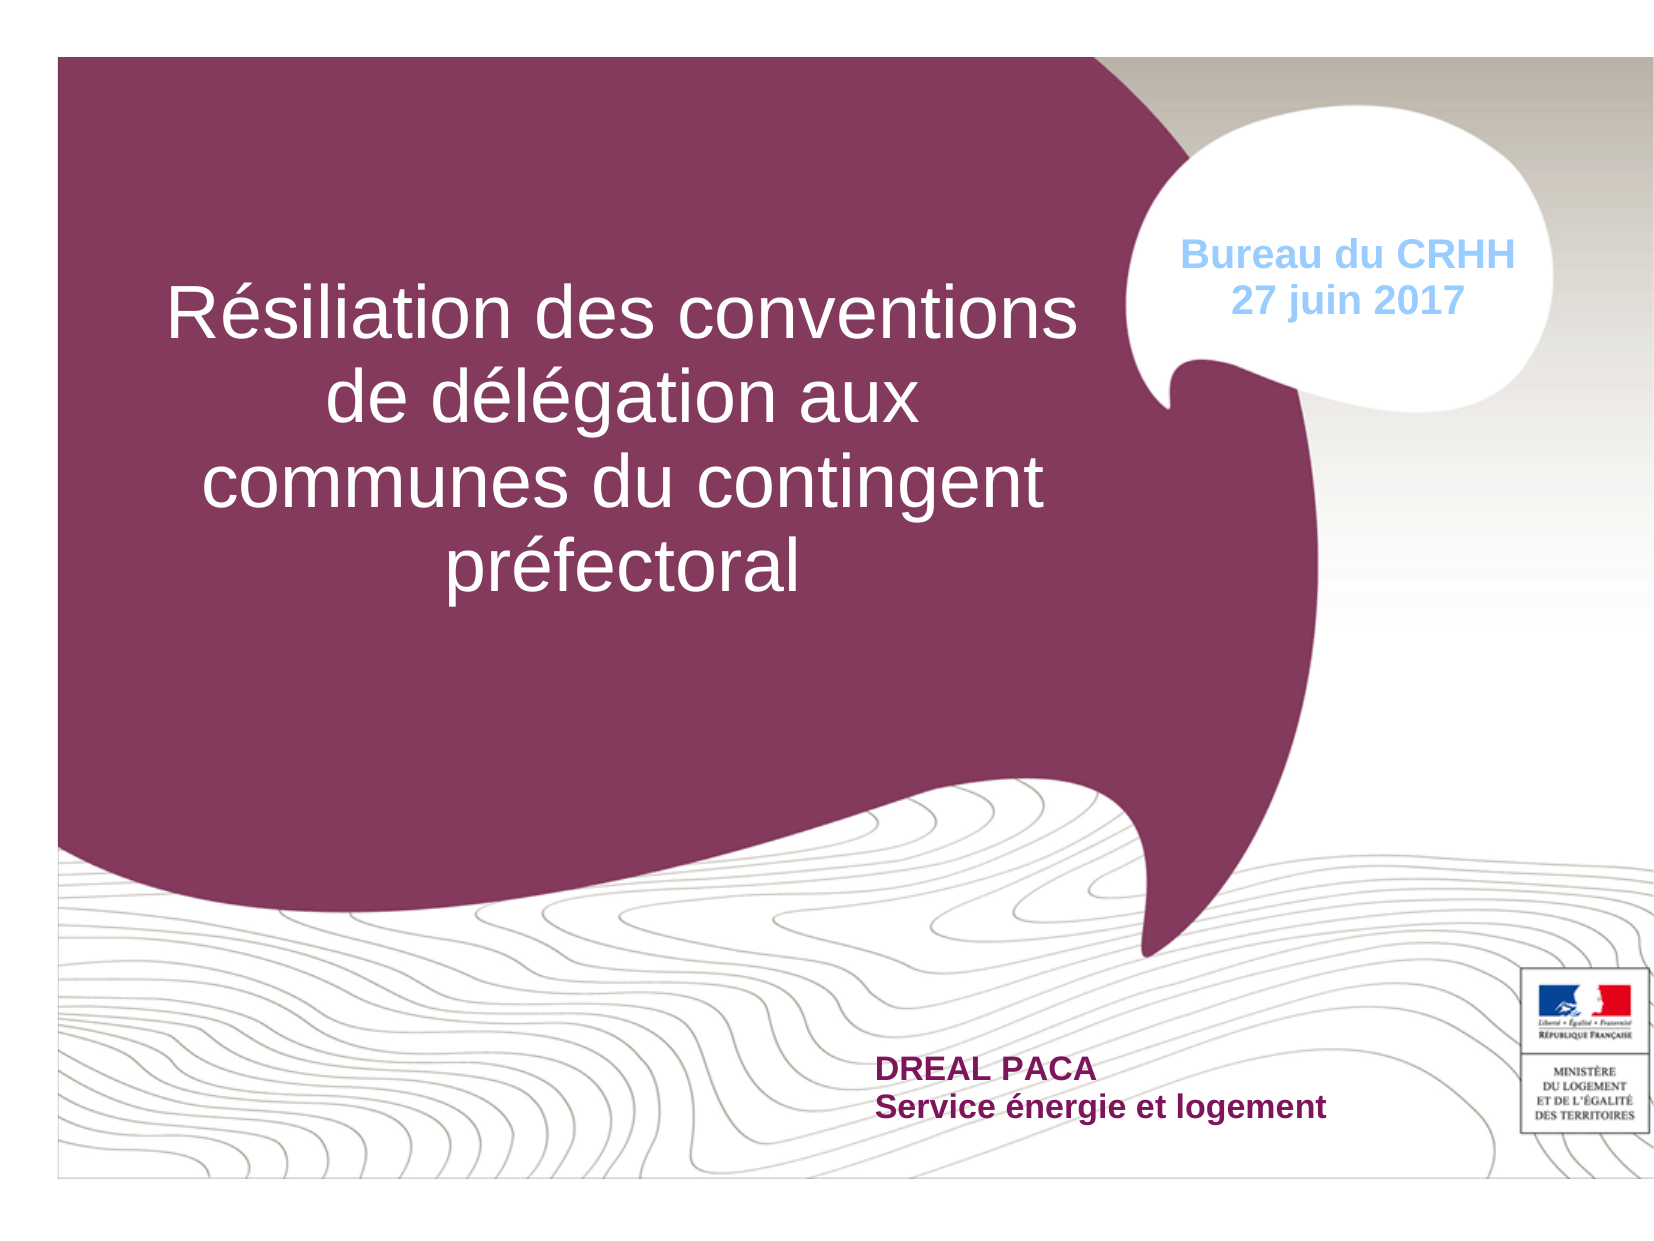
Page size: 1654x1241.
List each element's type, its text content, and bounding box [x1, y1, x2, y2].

title Résiliation des conventions de délégation aux communes du contingent préfectoral [150, 162, 1096, 631]
picture [57, 57, 1654, 1179]
text_box DREAL PACA Service énergie et logement [859, 1002, 1406, 1134]
subtitle Bureau du CRHH 27 juin 2017 [1145, 200, 1552, 353]
